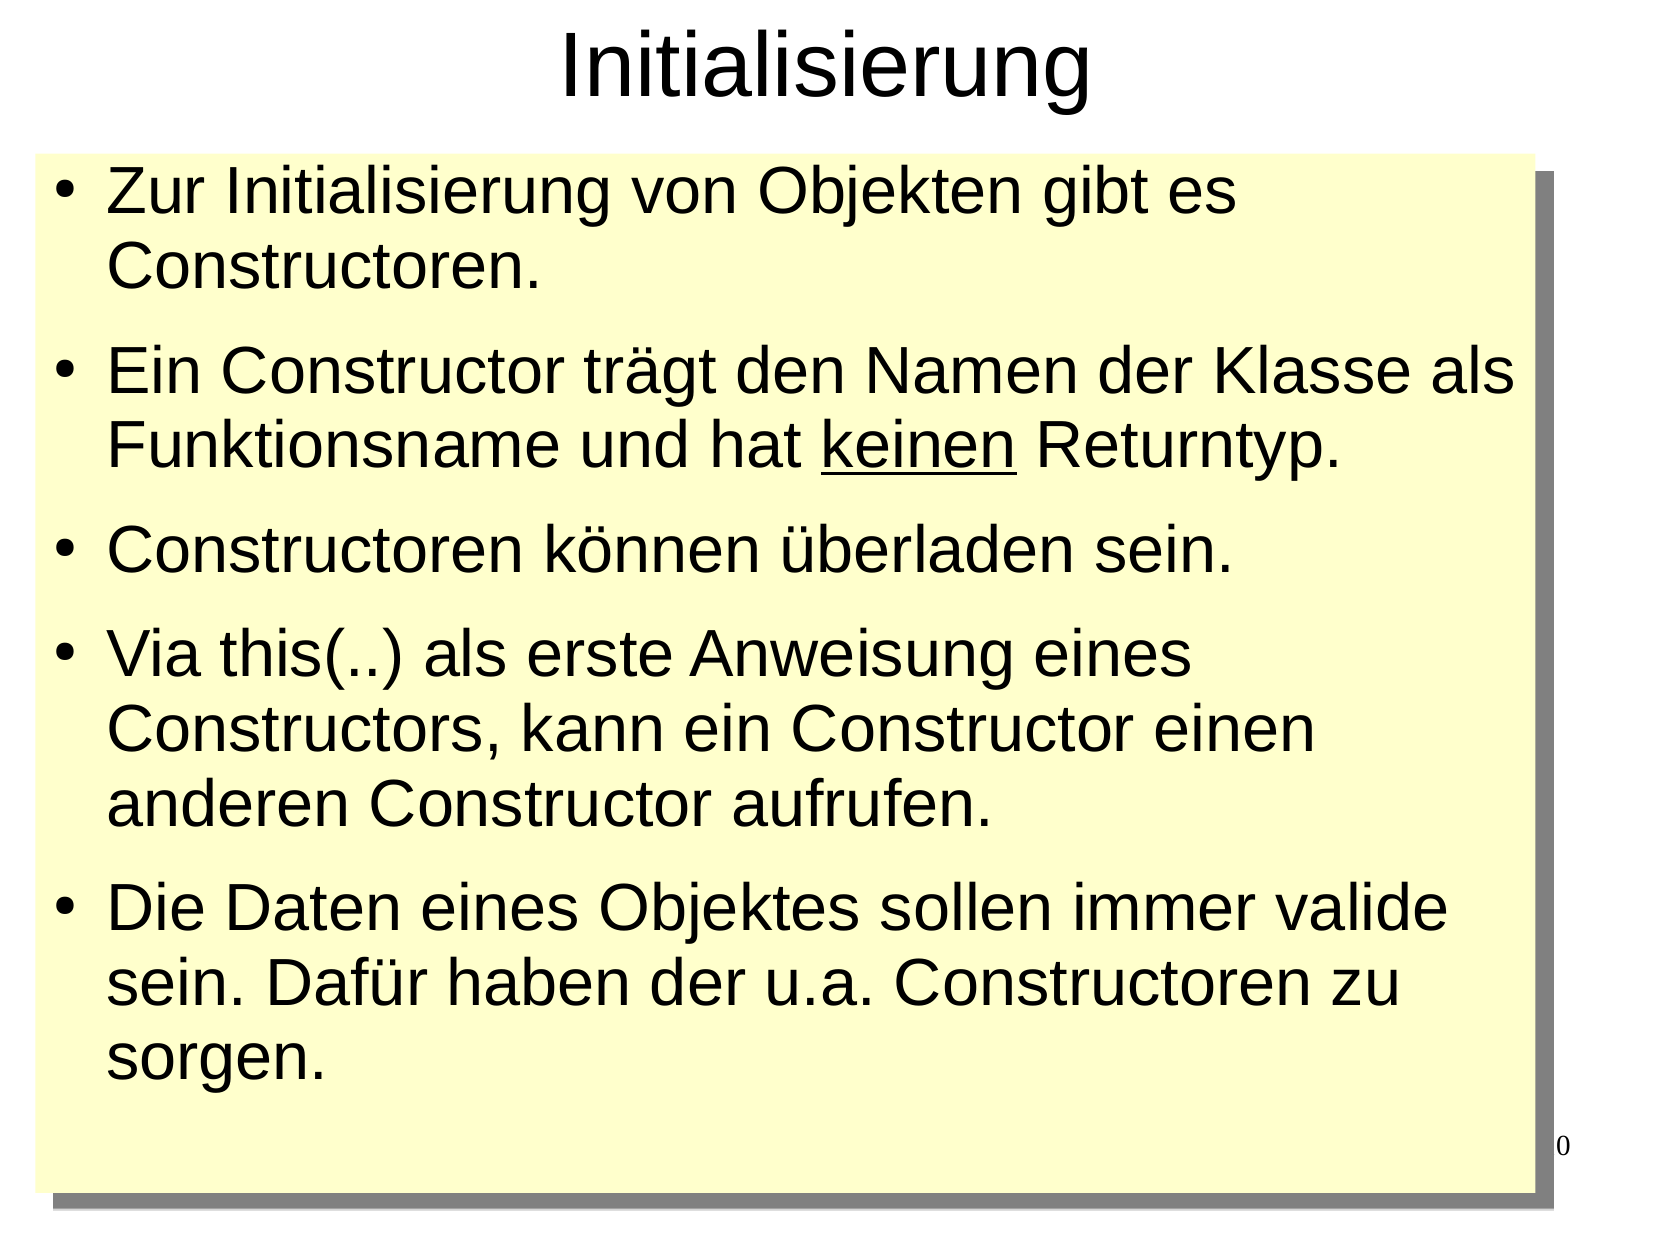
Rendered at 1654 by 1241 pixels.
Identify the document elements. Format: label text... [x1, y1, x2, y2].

list Zur Initialisierung von Objekten gibt es Constructoren. Ein Constructor trägt den Namen der Klasse als Funktionsname und hat keinen Returntyp. Constructoren können überladen sein. Via this(..) als erste Anweisung eines Constructors, kann ein Constructor einen anderen Constructor aufrufen. Die Daten eines Objektes sollen immer valide sein. Dafür haben der u.a. Constructoren zu sorgen. [35, 153, 1536, 1193]
title Initialisierung [82, 0, 1571, 168]
